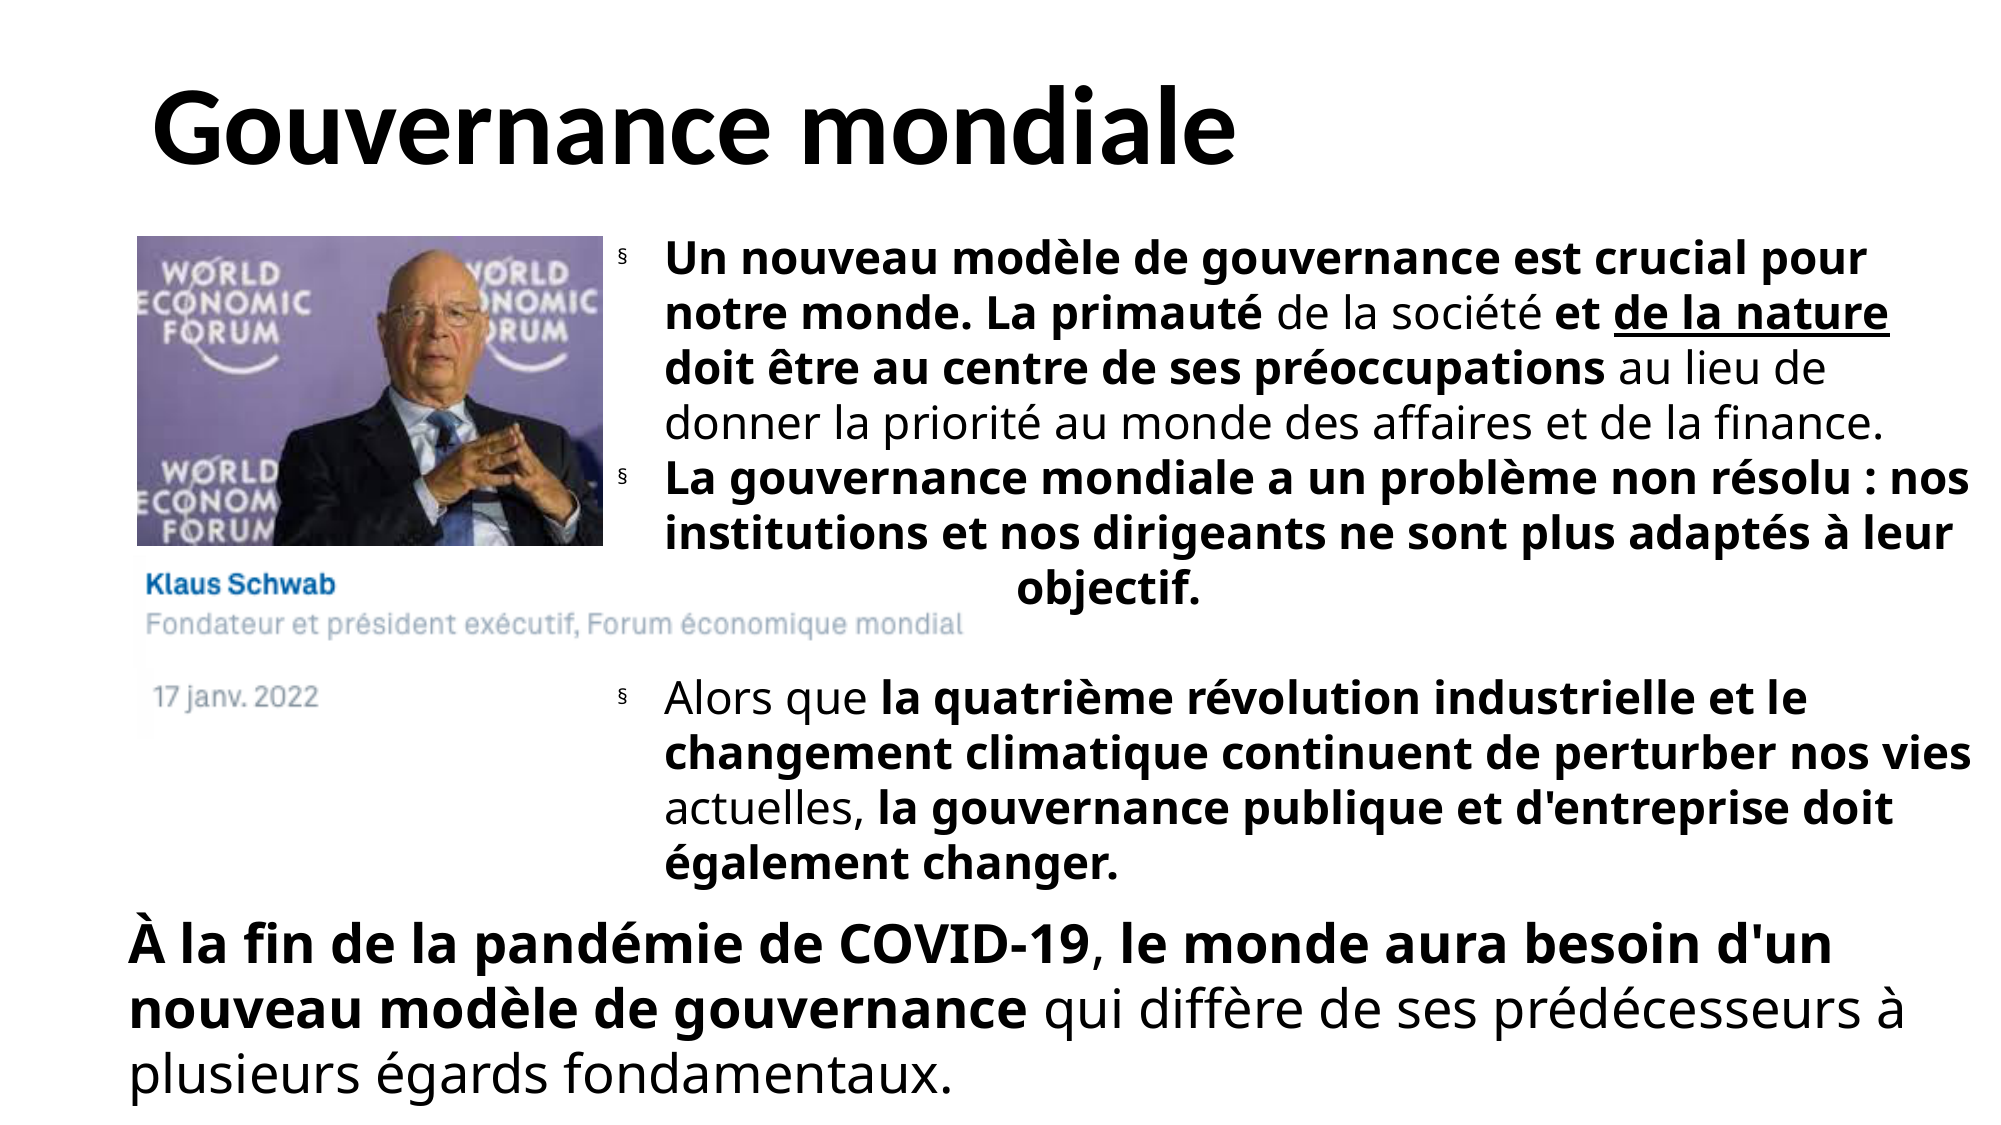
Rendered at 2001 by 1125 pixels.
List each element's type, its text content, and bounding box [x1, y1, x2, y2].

picture [137, 278, 602, 546]
text_box À la fin de la pandémie de COVID-19, le monde aura besoin d'un nouveau modèle de gouvernance qui diffère de ses prédécesseurs à plusieurs égards fondamentaux. [113, 902, 1976, 1112]
text_box Un nouveau modèle de gouvernance est crucial pour notre monde. La primauté de la société et de la nature doit être au centre de ses préoccupations au lieu de donner la priorité au monde des affaires et de la finance. La gouvernance mondiale a un problème non résolu : nos institutions et nos dirigeants ne sont plus adaptés à leur objectif. Alors que la quatrième révolution industrielle et le changement climatique continuent de perturber nos vies actuelles, la gouvernance publique et d'entreprise doit également changer. [602, 221, 2000, 897]
title Gouvernance mondiale [137, 59, 1863, 278]
picture [133, 555, 1000, 739]
